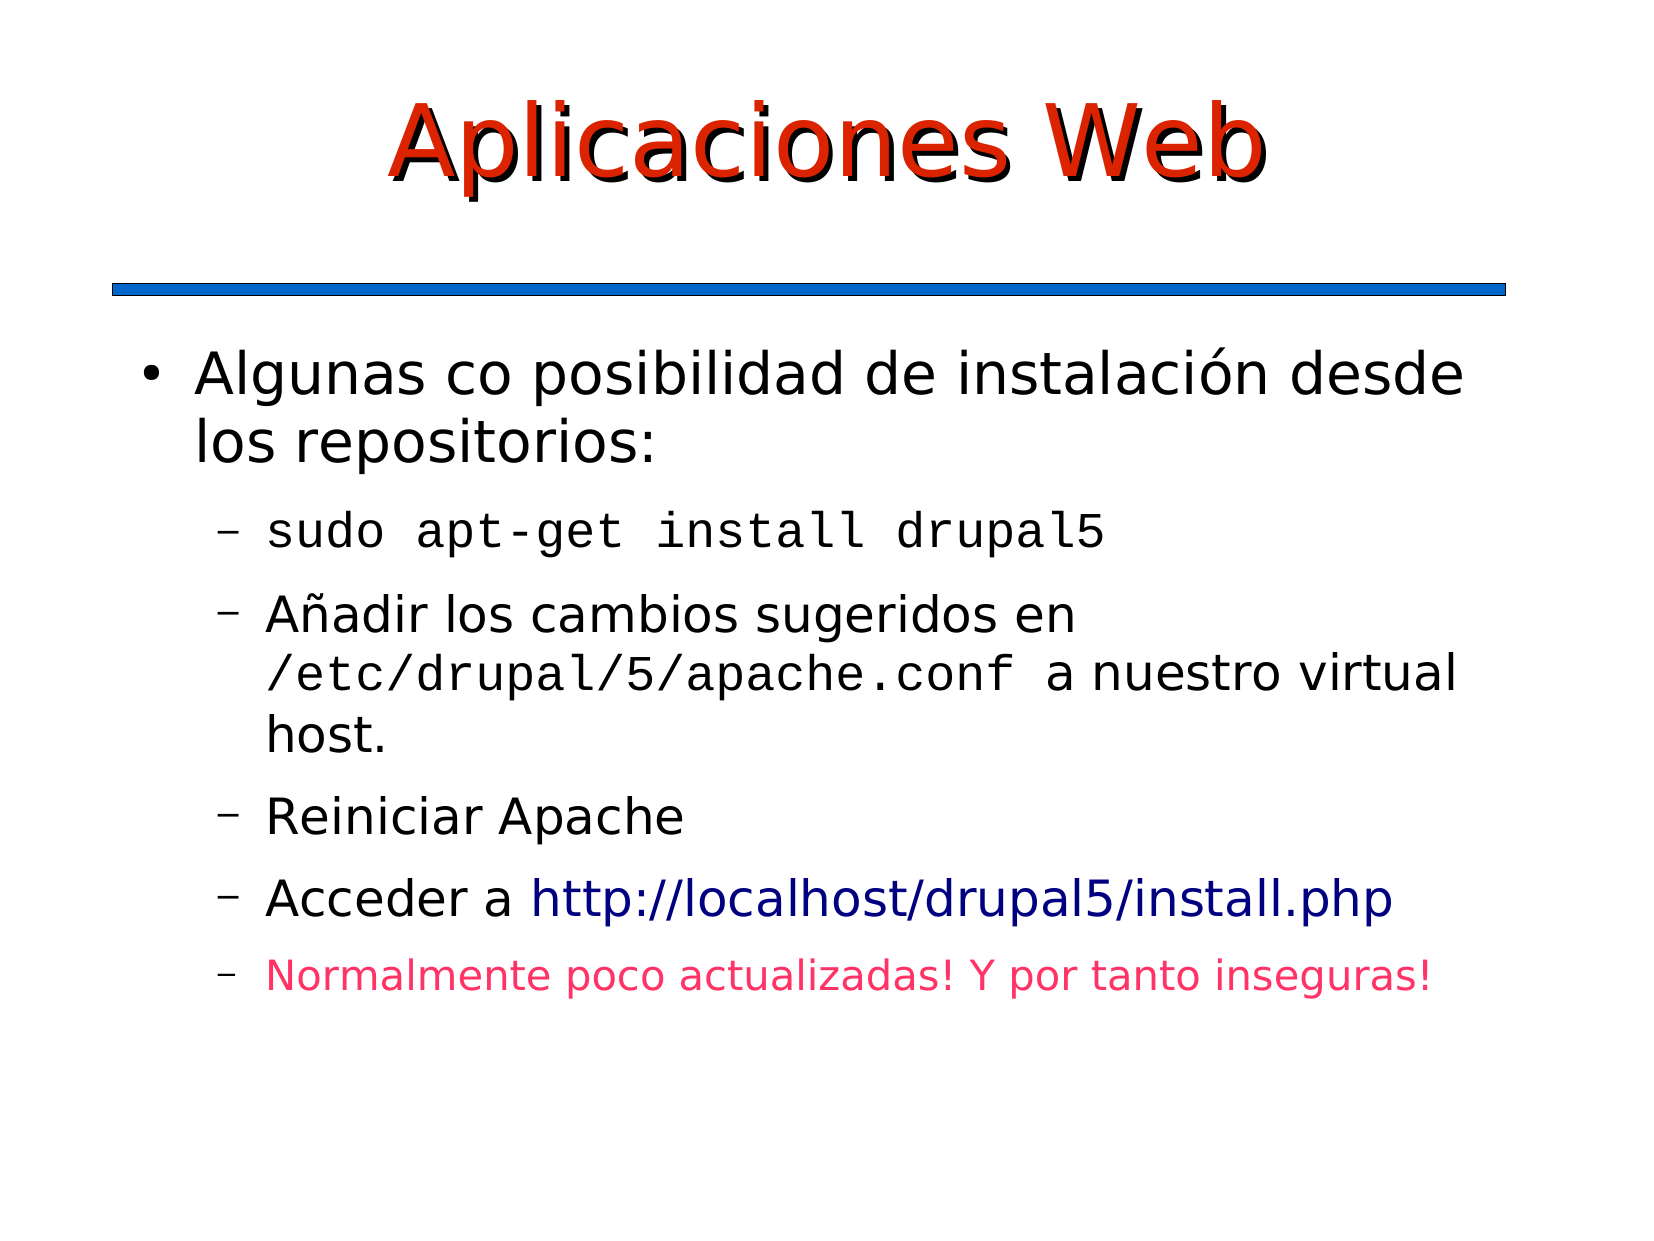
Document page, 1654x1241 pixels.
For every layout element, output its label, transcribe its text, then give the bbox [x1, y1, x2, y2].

list Algunas co posibilidad de instalación desde los repositorios: sudo apt-get install drupal5 Añadir los cambios sugeridos en /etc/drupal/5/apache.conf a nuestro virtual host. Reiniciar Apache Acceder a http://localhost/drupal5/install.php Normalmente poco actualizadas! Y por tanto inseguras! [123, 340, 1536, 1123]
title Aplicaciones Web [121, 37, 1534, 246]
